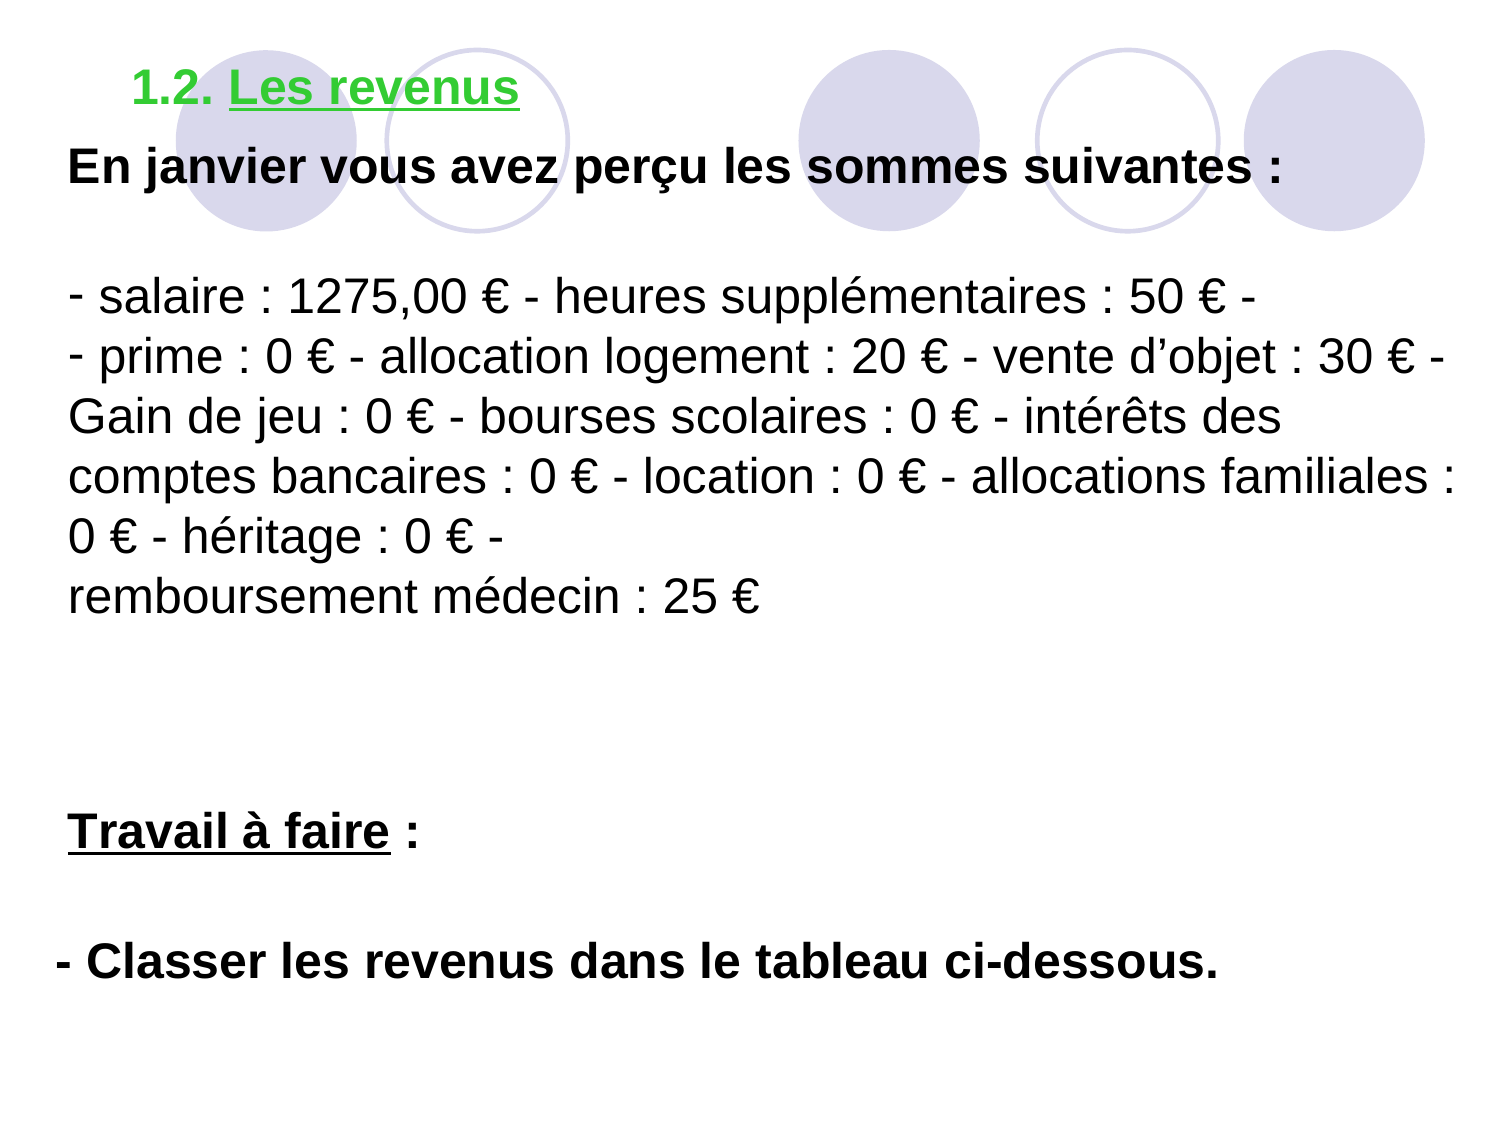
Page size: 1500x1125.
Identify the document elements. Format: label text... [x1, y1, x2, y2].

text_box - Classer les revenus dans le tableau ci-dessous. [41, 921, 1250, 997]
text_box salaire : 1275,00 € - heures supplémentaires : 50 € - prime : 0 € - allocation logement : 20 € - vente d’objet : 30 € - Gain de jeu : 0 € - bourses scolaires : 0 € - intérêts des comptes bancaires : 0 € - location : 0 € - allocations familiales : 0 € - héritage : 0 € - remboursement médecin : 25 € [53, 255, 1500, 631]
text_box Travail à faire : [53, 791, 437, 867]
text_box 2. Les revenus [41, 47, 536, 123]
text_box En janvier vous avez perçu les sommes suivantes : [53, 125, 1388, 201]
